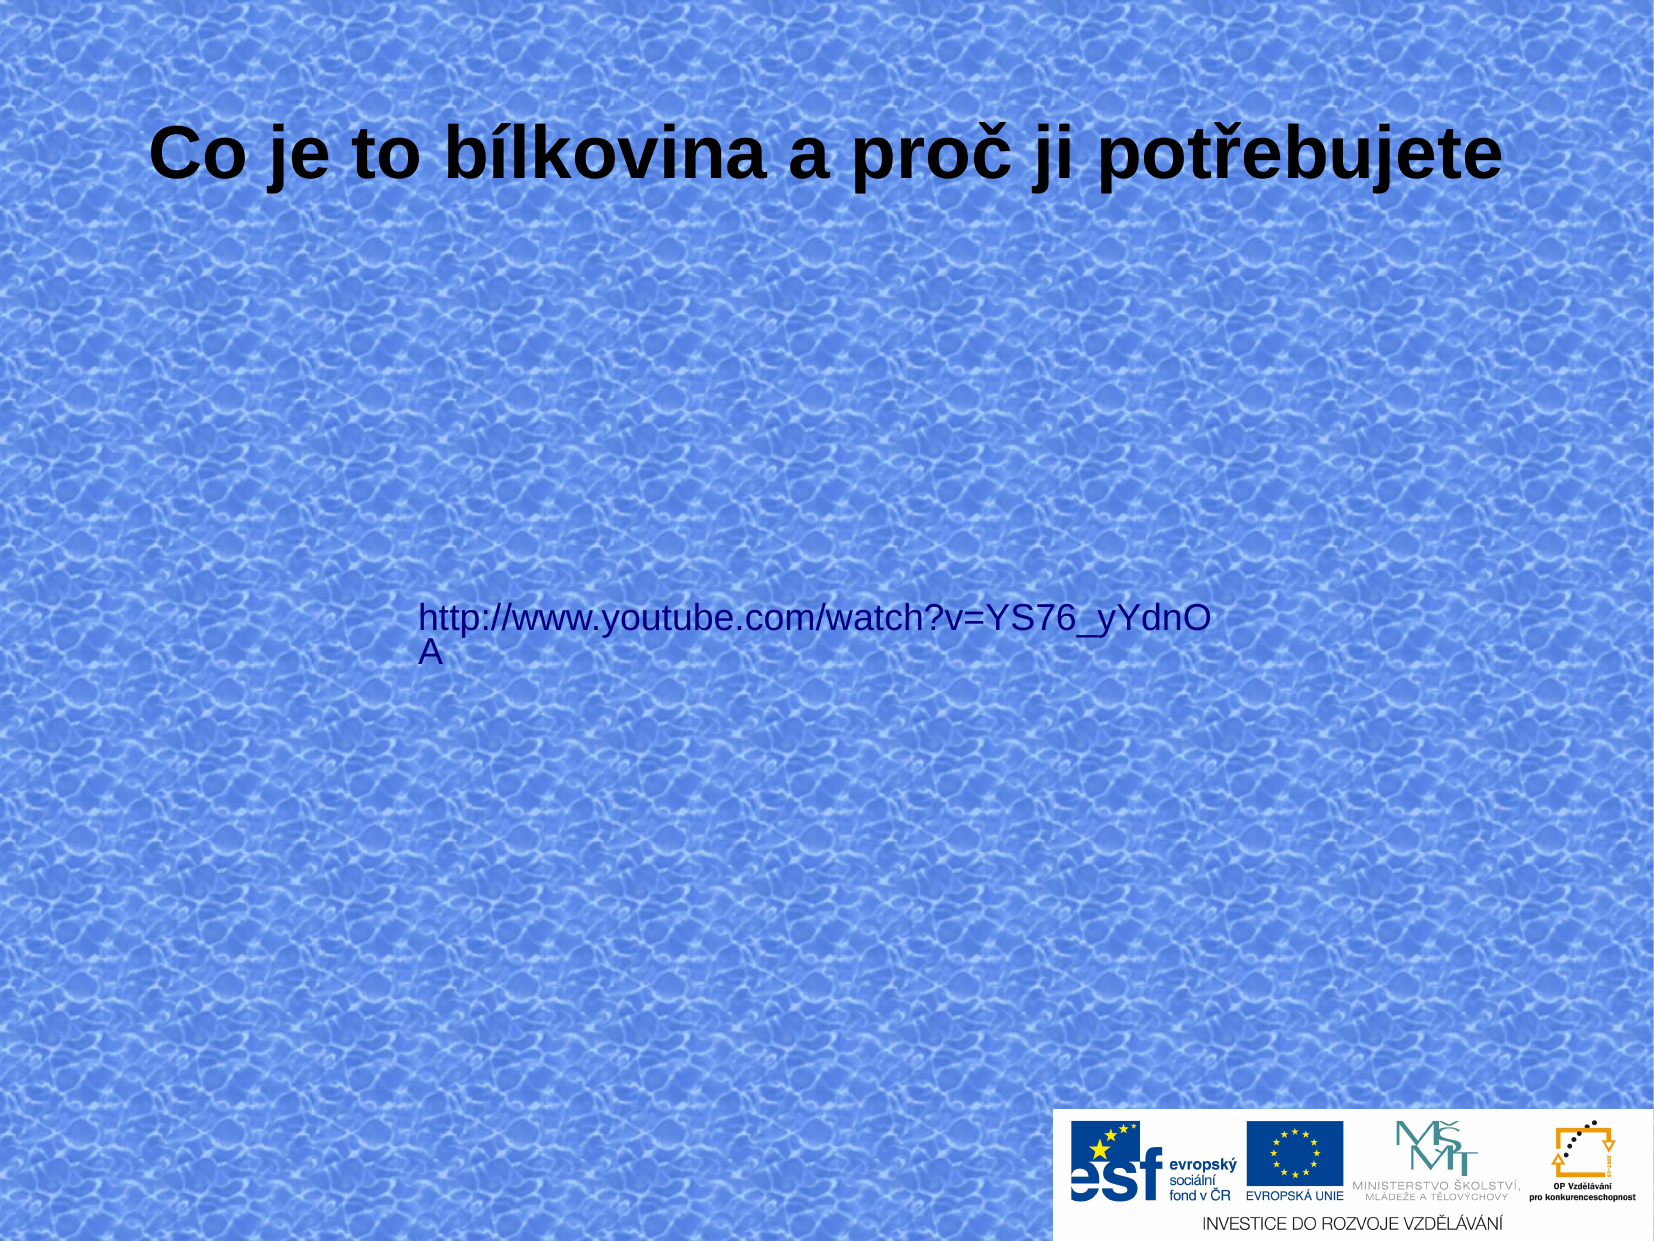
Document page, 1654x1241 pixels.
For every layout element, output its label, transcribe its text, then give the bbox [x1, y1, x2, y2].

title Co je to bílkovina a proč ji potřebujete [82, 49, 1571, 257]
picture [0, 0, 1654, 1241]
text_box http://www.youtube.com/watch?v=YS76_yYdnOA [403, 589, 1249, 688]
